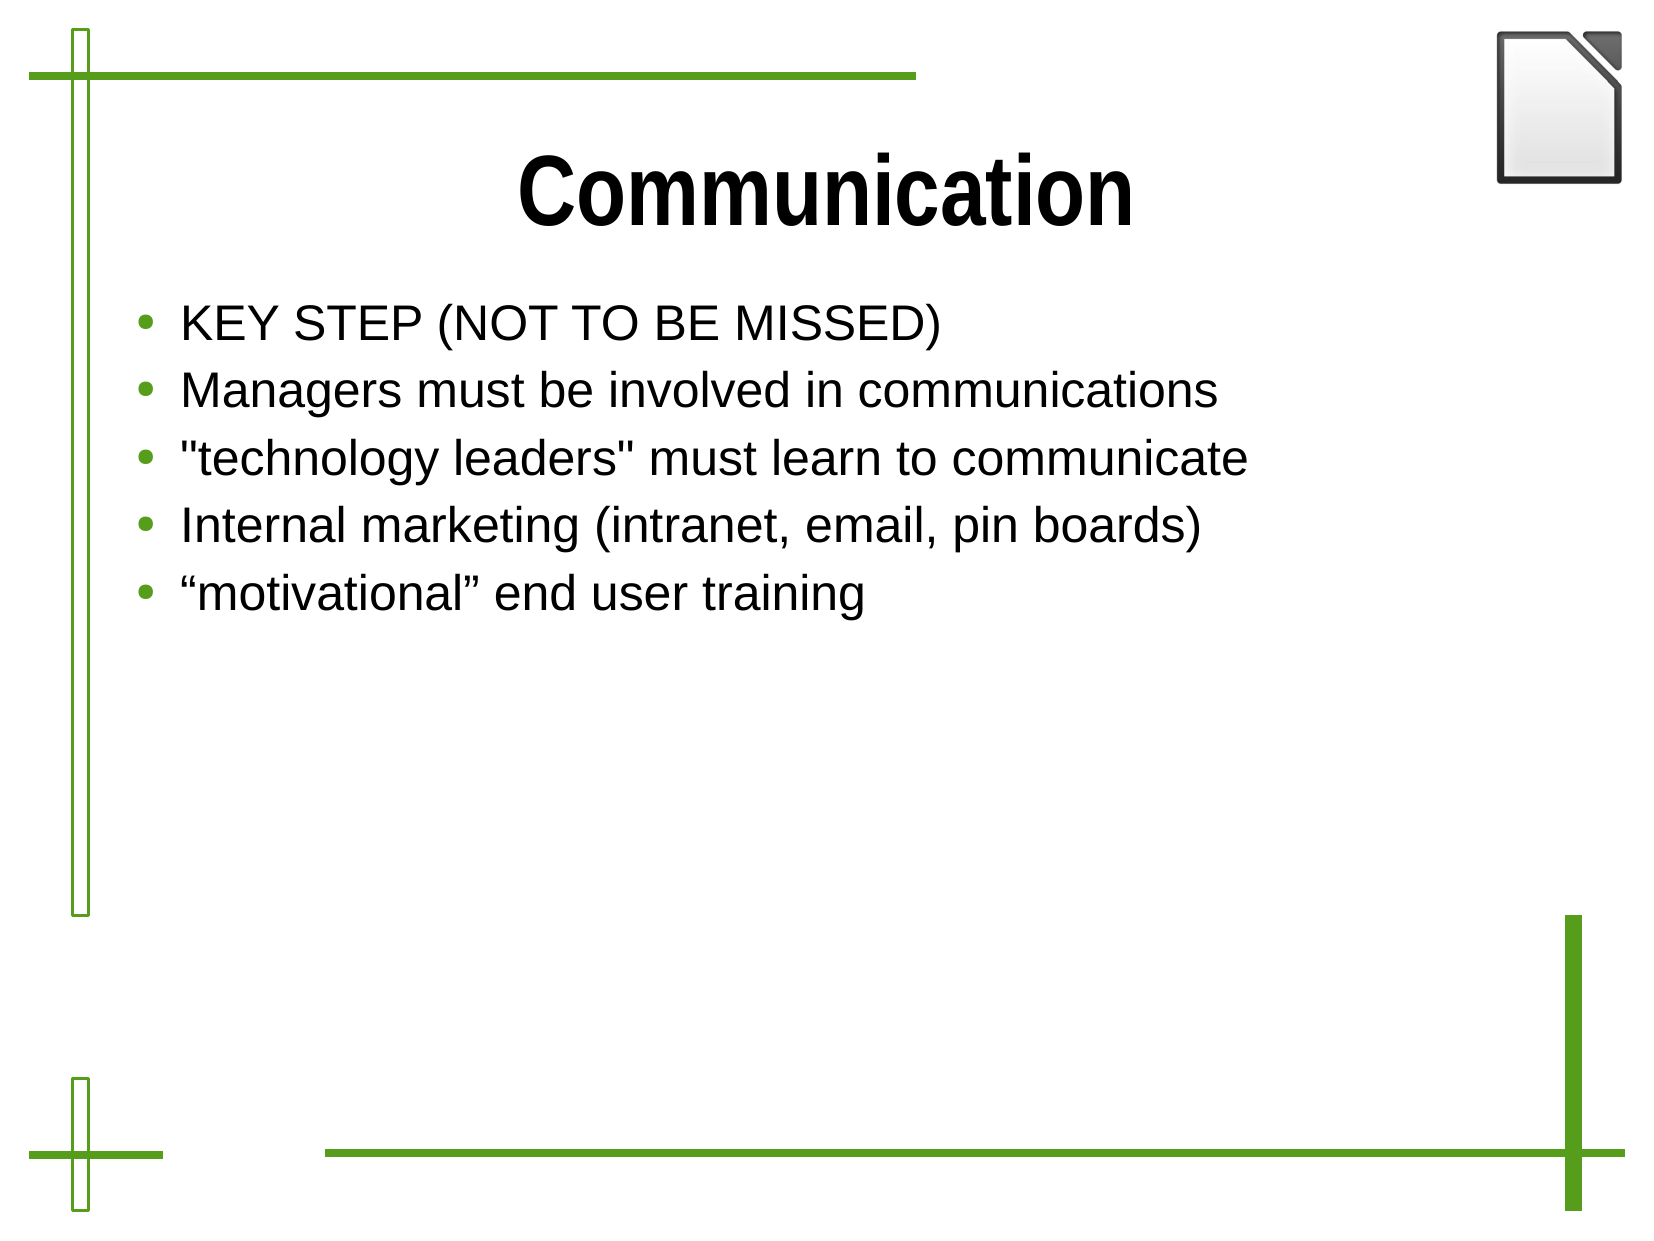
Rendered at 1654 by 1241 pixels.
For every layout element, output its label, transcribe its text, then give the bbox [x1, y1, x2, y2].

picture [1494, 29, 1624, 186]
list KEY STEP (NOT TO BE MISSED) Managers must be involved in communications "technology leaders" must learn to communicate Internal marketing (intranet, email, pin boards) “motivational” end user training [118, 295, 1536, 1123]
title Communication [118, 118, 1536, 260]
